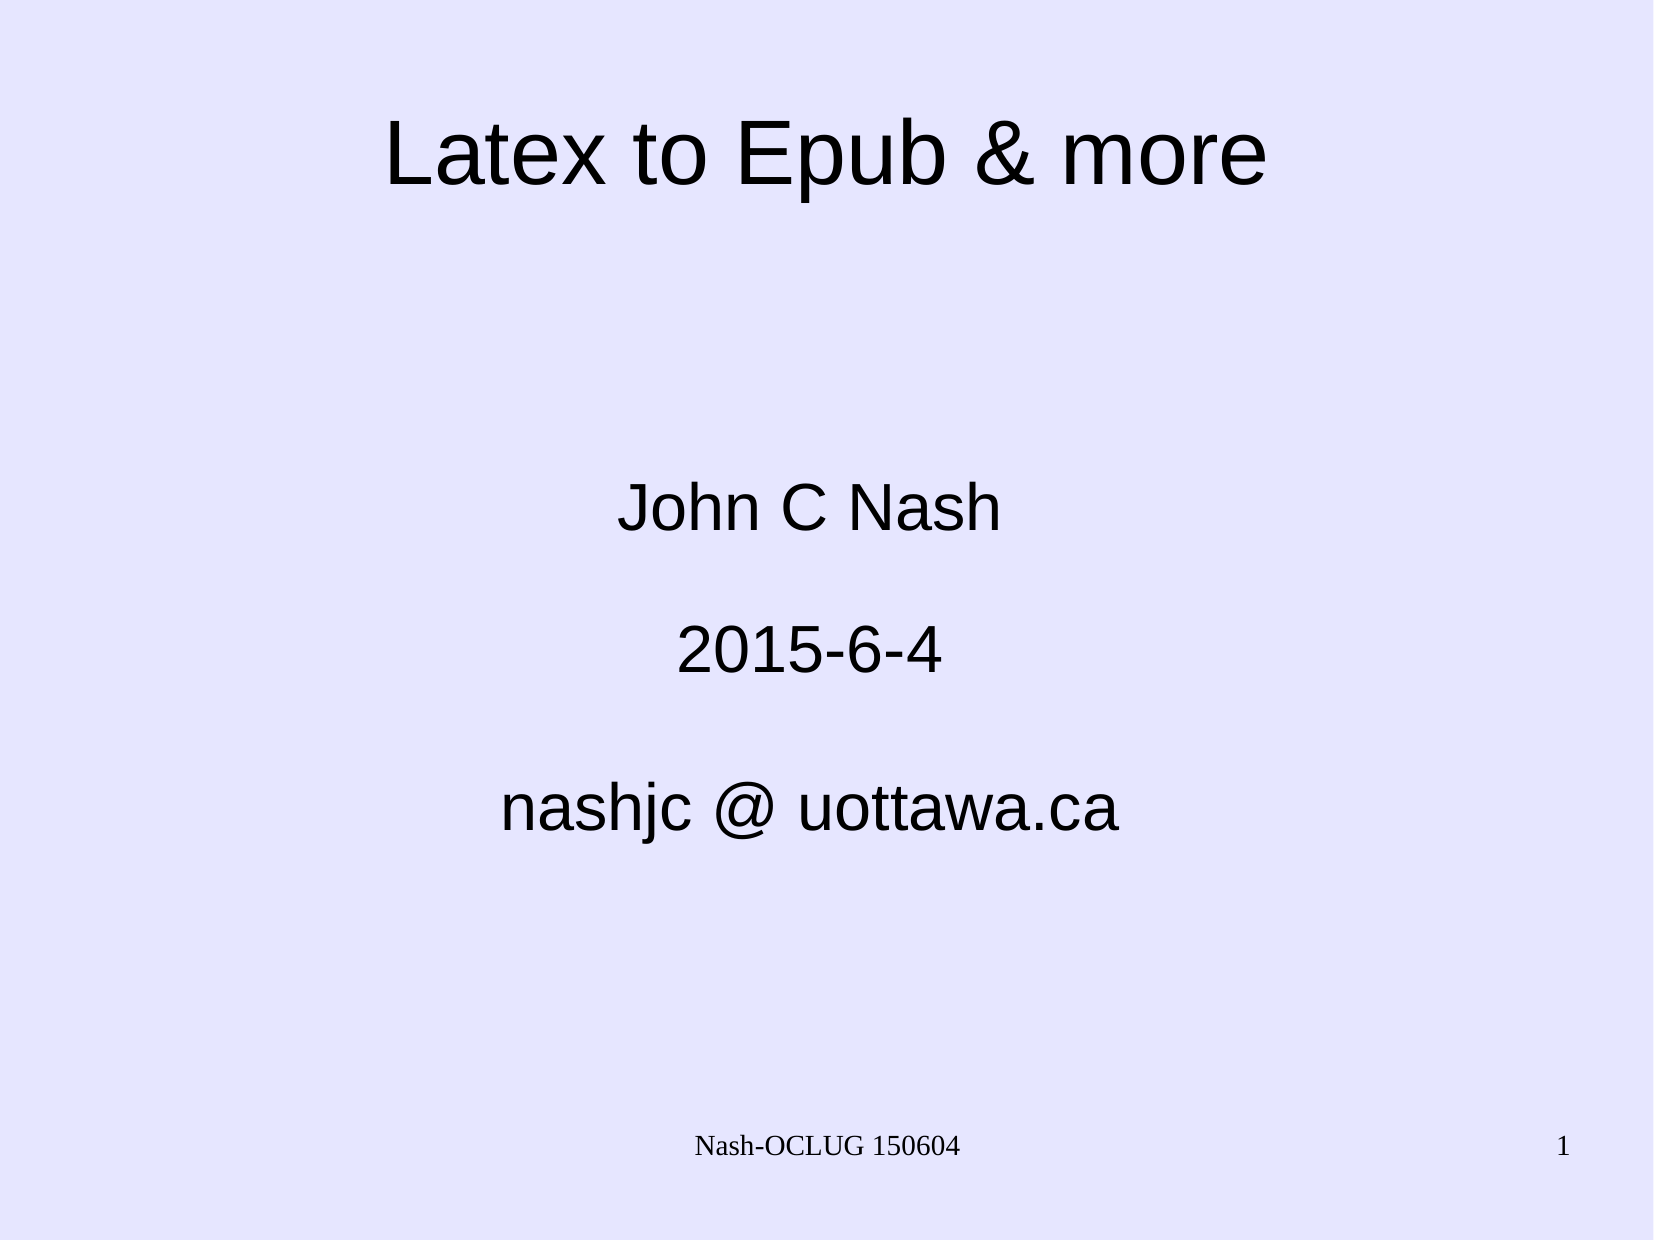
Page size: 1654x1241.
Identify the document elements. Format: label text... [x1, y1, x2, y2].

text_box John C Nash nashjc @ uottawa.ca [82, 290, 1538, 1025]
title Latex to Epub & more [82, 49, 1571, 257]
